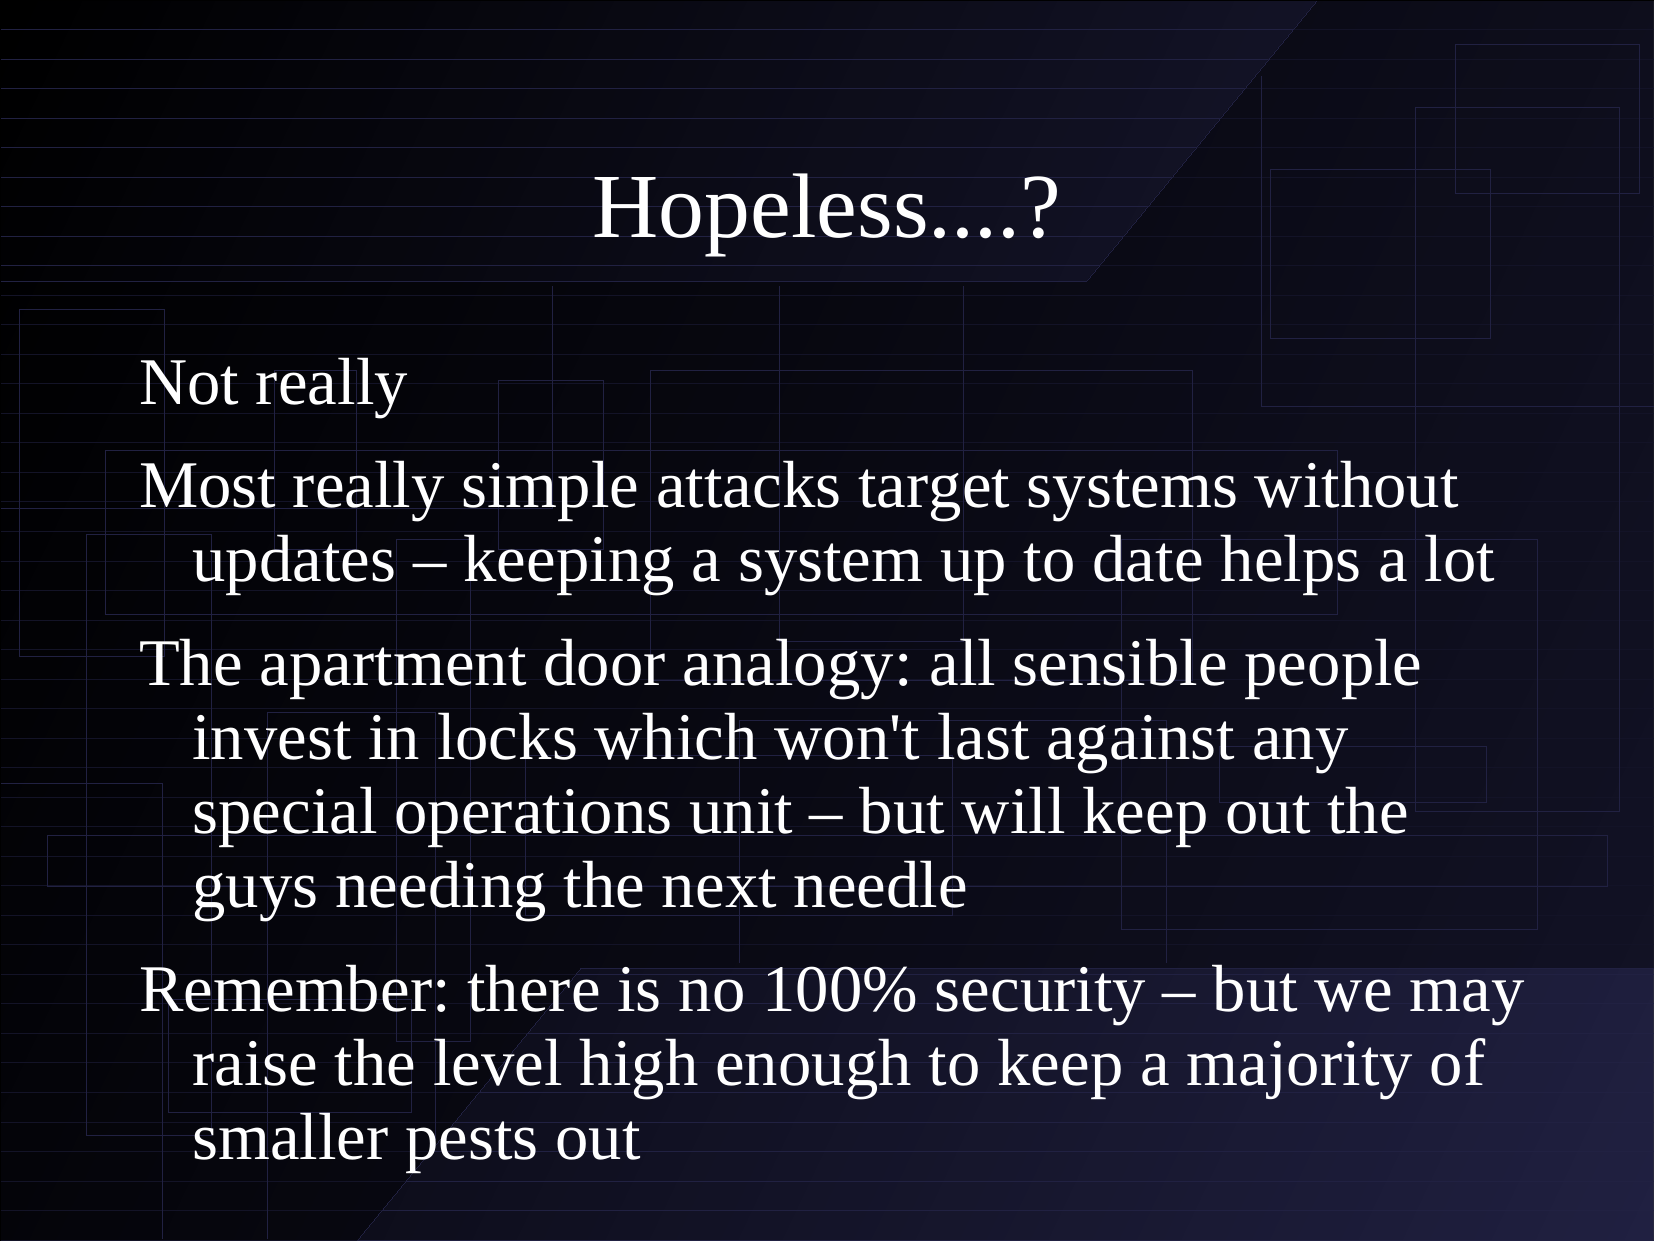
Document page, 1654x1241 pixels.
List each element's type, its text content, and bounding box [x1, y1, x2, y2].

title Hopeless....? [121, 102, 1534, 311]
list Not really Most really simple attacks target systems without updates – keeping a system up to date helps a lot The apartment door analogy: all sensible people invest in locks which won't last against any special operations unit – but will keep out the guys needing the next needle Remember: there is no 100% security – but we may raise the level high enough to keep a majority of smaller pests out [121, 344, 1534, 1174]
